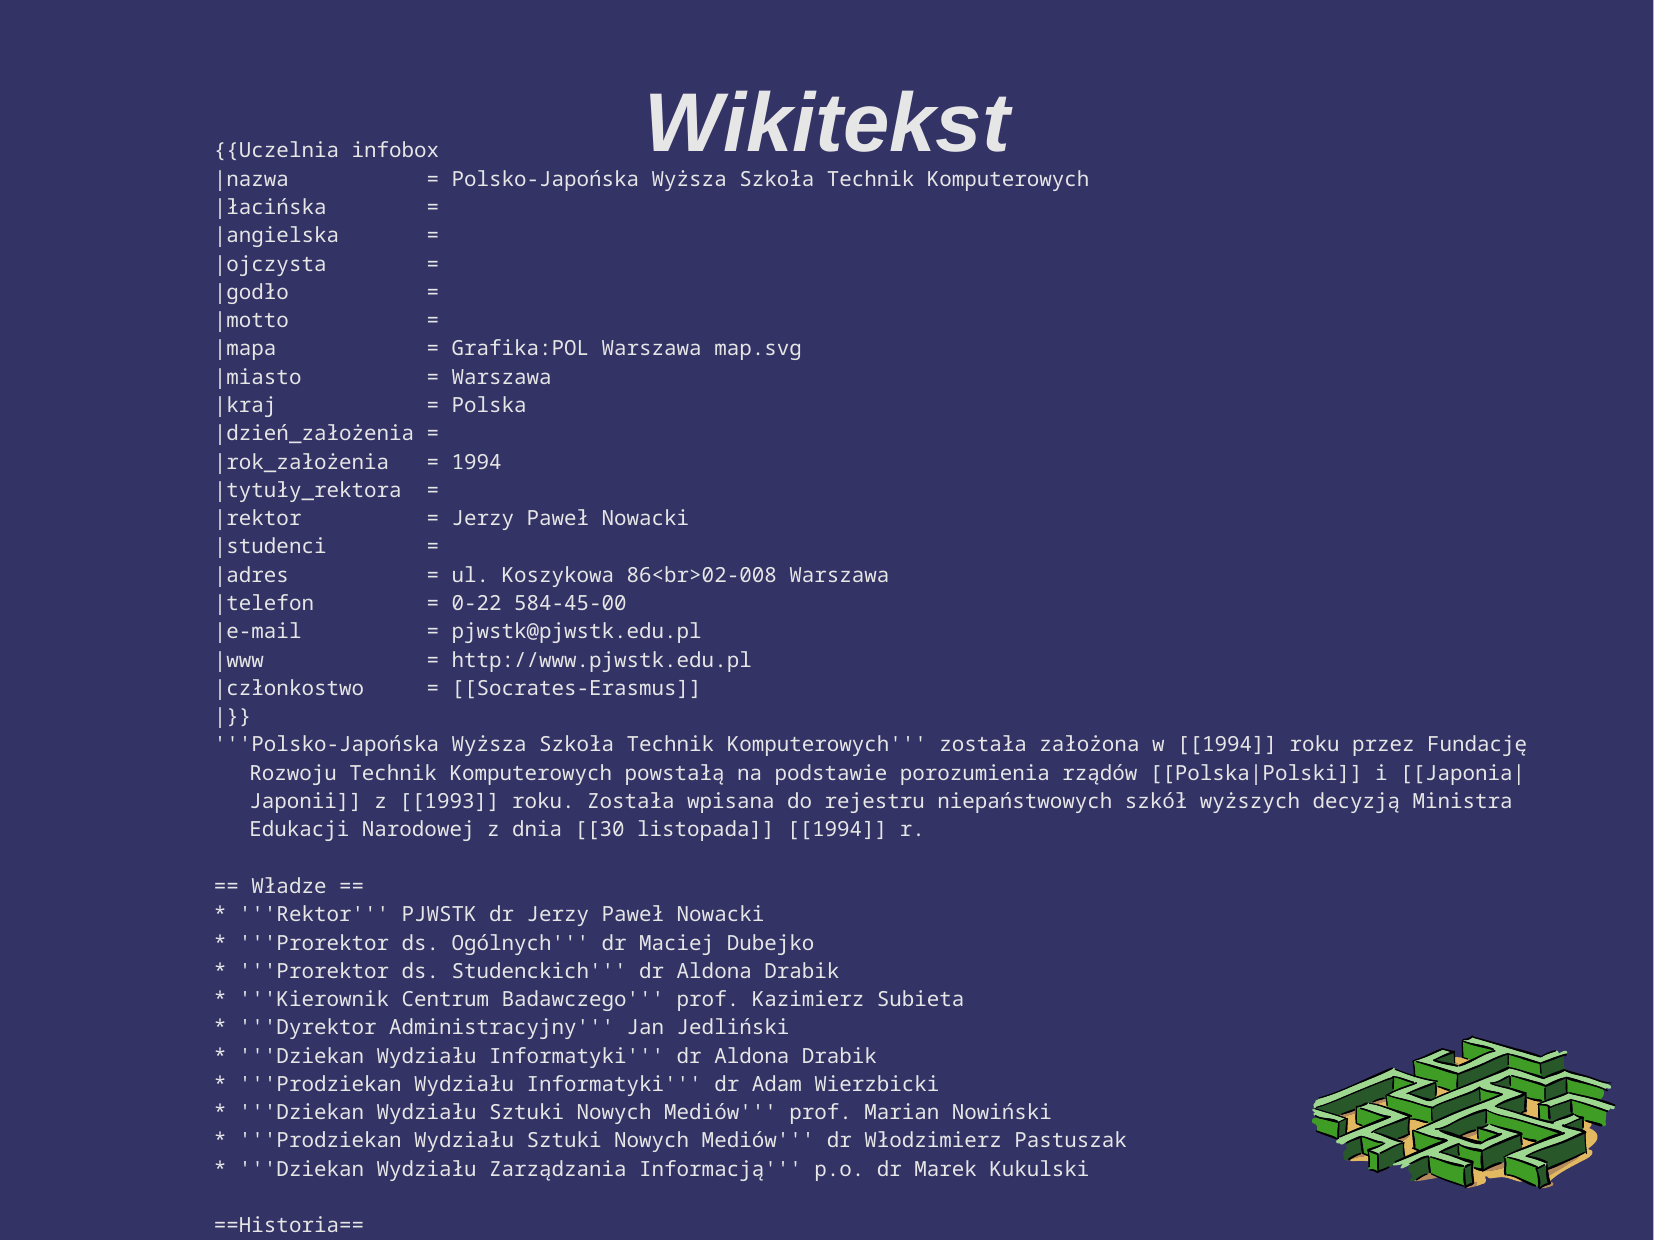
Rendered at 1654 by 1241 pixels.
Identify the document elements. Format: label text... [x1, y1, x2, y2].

title Wikitekst [121, 19, 1534, 227]
subtitle {{Uczelnia infobox |nazwa = Polsko-Japońska Wyższa Szkoła Technik Komputerowych |łacińska = |angielska = |ojczysta = |godło = |motto = |mapa = Grafika:POL Warszawa map.svg |miasto = Warszawa |kraj = Polska |dzień_założenia = |rok_założenia = 1994 |tytuły_rektora = |rektor = Jerzy Paweł Nowacki |studenci = |adres = ul. Koszykowa 86<br>02-008 Warszawa |telefon = 0-22 584-45-00 |e-mail = pjwstk@pjwstk.edu.pl |www = http://www.pjwstk.edu.pl |członkostwo = [[Socrates-Erasmus]] |}} '''Polsko-Japońska Wyższa Szkoła Technik Komputerowych''' została założona w [[1994]] roku przez Fundację Rozwoju Technik Komputerowych powstałą na podstawie porozumienia rządów [[Polska|Polski]] i [[Japonia|Japonii]] z [[1993]] roku. Została wpisana do rejestru niepaństwowych szkół wyższych decyzją Ministra Edukacji Narodowej z dnia [[30 listopada]] [[1994]] r. == Władze == * '''Rektor''' PJWSTK dr Jerzy Paweł Nowacki * '''Prorektor ds. Ogólnych''' dr Maciej Dubejko * '''Prorektor ds. Studenckich''' dr Aldona Drabik * '''Kierownik Centrum Badawczego''' prof. Kazimierz Subieta * '''Dyrektor Administracyjny''' Jan Jedliński * '''Dziekan Wydziału Informatyki''' dr Aldona Drabik * '''Prodziekan Wydziału Informatyki''' dr Adam Wierzbicki * '''Dziekan Wydziału Sztuki Nowych Mediów''' prof. Marian Nowiński * '''Prodziekan Wydziału Sztuki Nowych Mediów''' dr Włodzimierz Pastuszak * '''Dziekan Wydziału Zarządzania Informacją''' p.o. dr Marek Kukulski ==Historia== ..................................... [178, 215, 1570, 1187]
